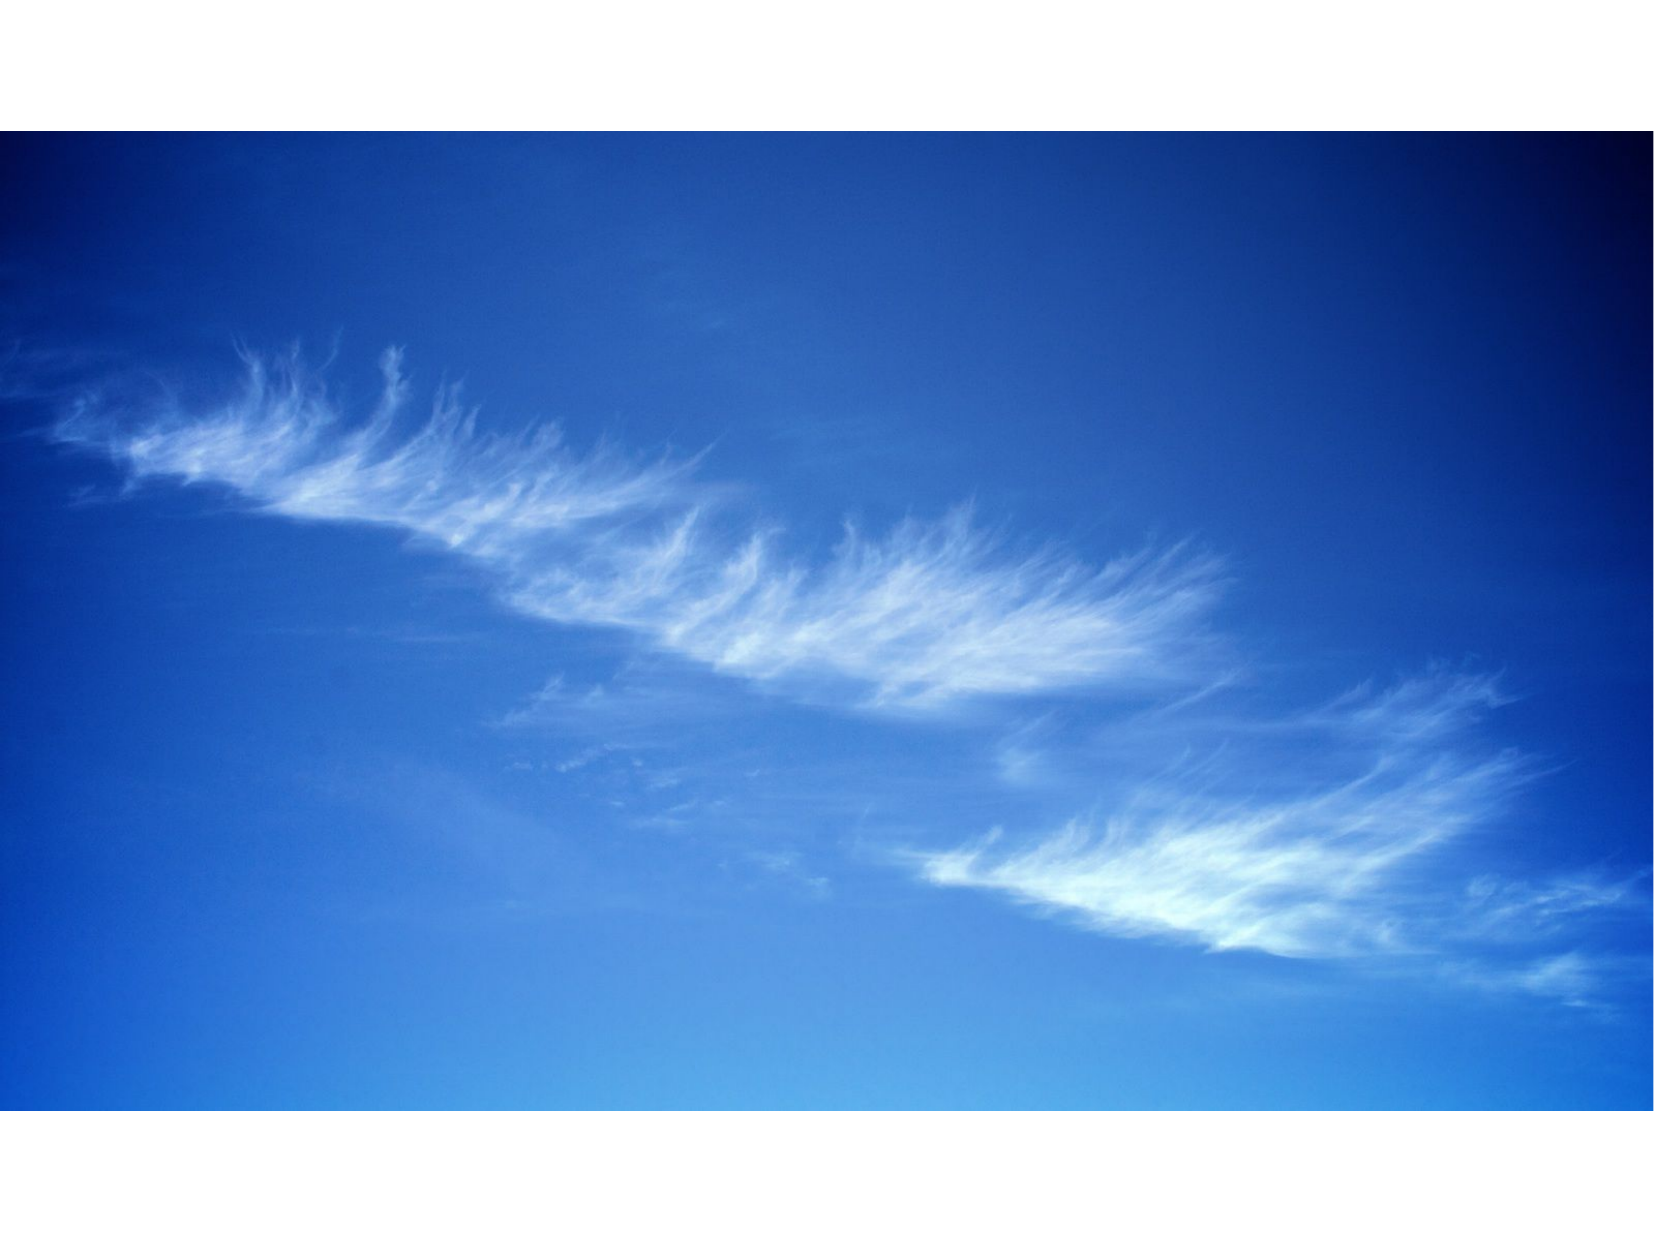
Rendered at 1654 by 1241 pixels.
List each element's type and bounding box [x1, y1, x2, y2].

picture [0, 131, 1654, 1111]
